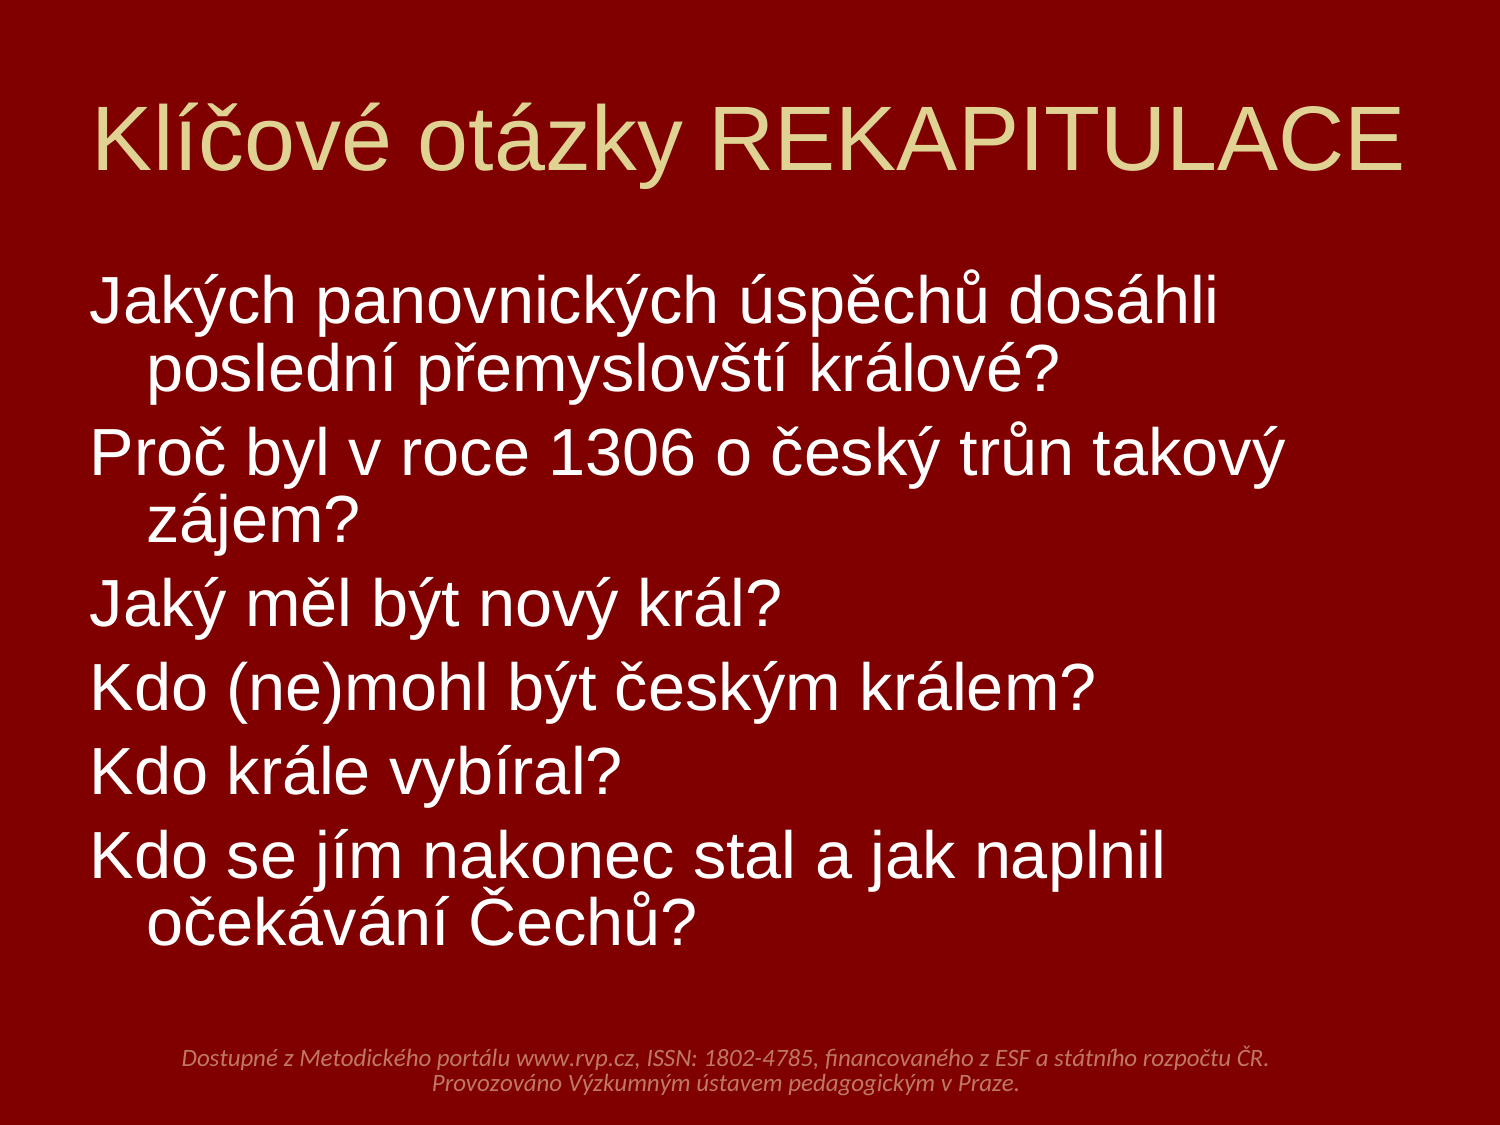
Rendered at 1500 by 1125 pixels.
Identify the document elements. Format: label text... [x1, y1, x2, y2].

text_box Dostupné z Metodického portálu www.rvp.cz, ISSN: 1802-4785, financovaného z ESF a státního rozpočtu ČR. Provozováno Výzkumným ústavem pedagogickým v Praze. [105, 1042, 1348, 1103]
list Jakých panovnických úspěchů dosáhli poslední přemyslovští králové? Proč byl v roce 1306 o český trůn takový zájem? Jaký měl být nový král? Kdo (ne)mohl být českým králem? Kdo krále vybíral? Kdo se jím nakonec stal a jak naplnil očekávání Čechů? [75, 262, 1426, 1009]
title Klíčové otázky REKAPITULACE [75, 45, 1426, 233]
